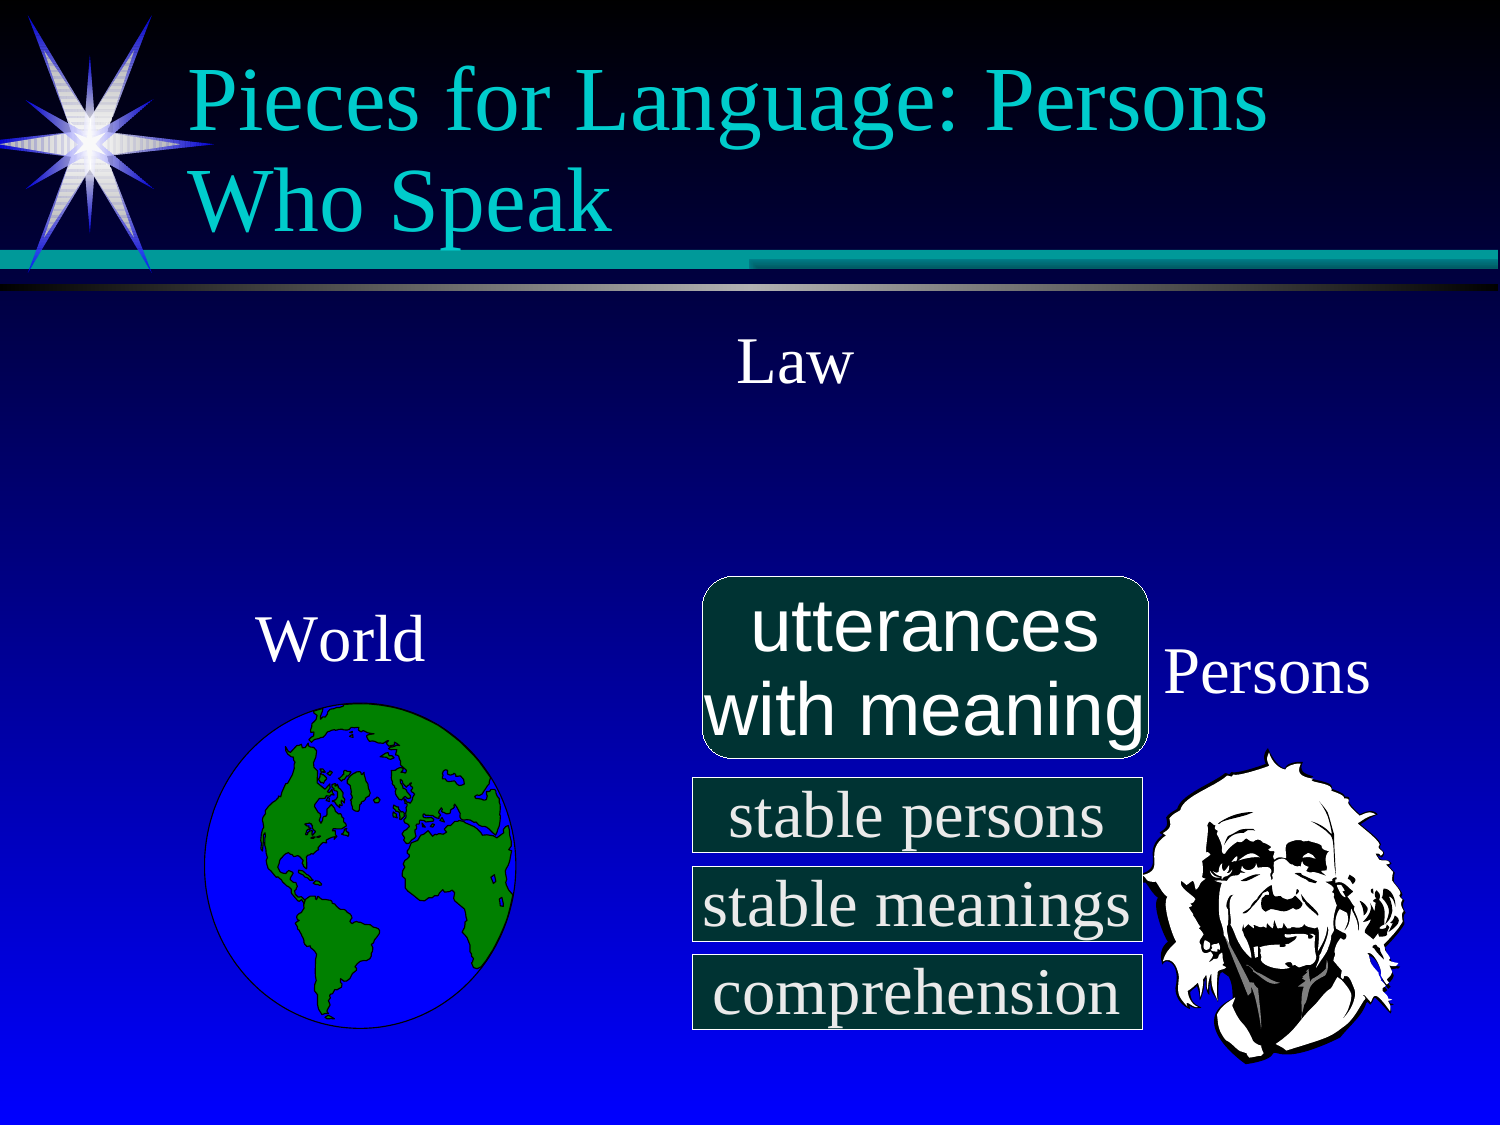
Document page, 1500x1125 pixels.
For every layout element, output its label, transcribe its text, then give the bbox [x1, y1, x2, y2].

text_box Law [721, 316, 1011, 418]
text_box æ [35, 37, 44, 42]
text_box comprehension [692, 954, 1143, 1030]
text_box stable persons [692, 777, 1143, 853]
text_box æ [135, 37, 144, 42]
chart [203, 702, 517, 1030]
text_box æ [135, 246, 144, 251]
text_box stable meanings [692, 866, 1143, 942]
chart [1137, 748, 1406, 1068]
text_box World [241, 594, 530, 696]
text_box utterances with meaning [702, 576, 1149, 759]
title Pieces for Language: Persons Who Speak [187, 48, 1463, 252]
text_box Persons [1149, 626, 1438, 728]
text_box æ [36, 246, 44, 251]
